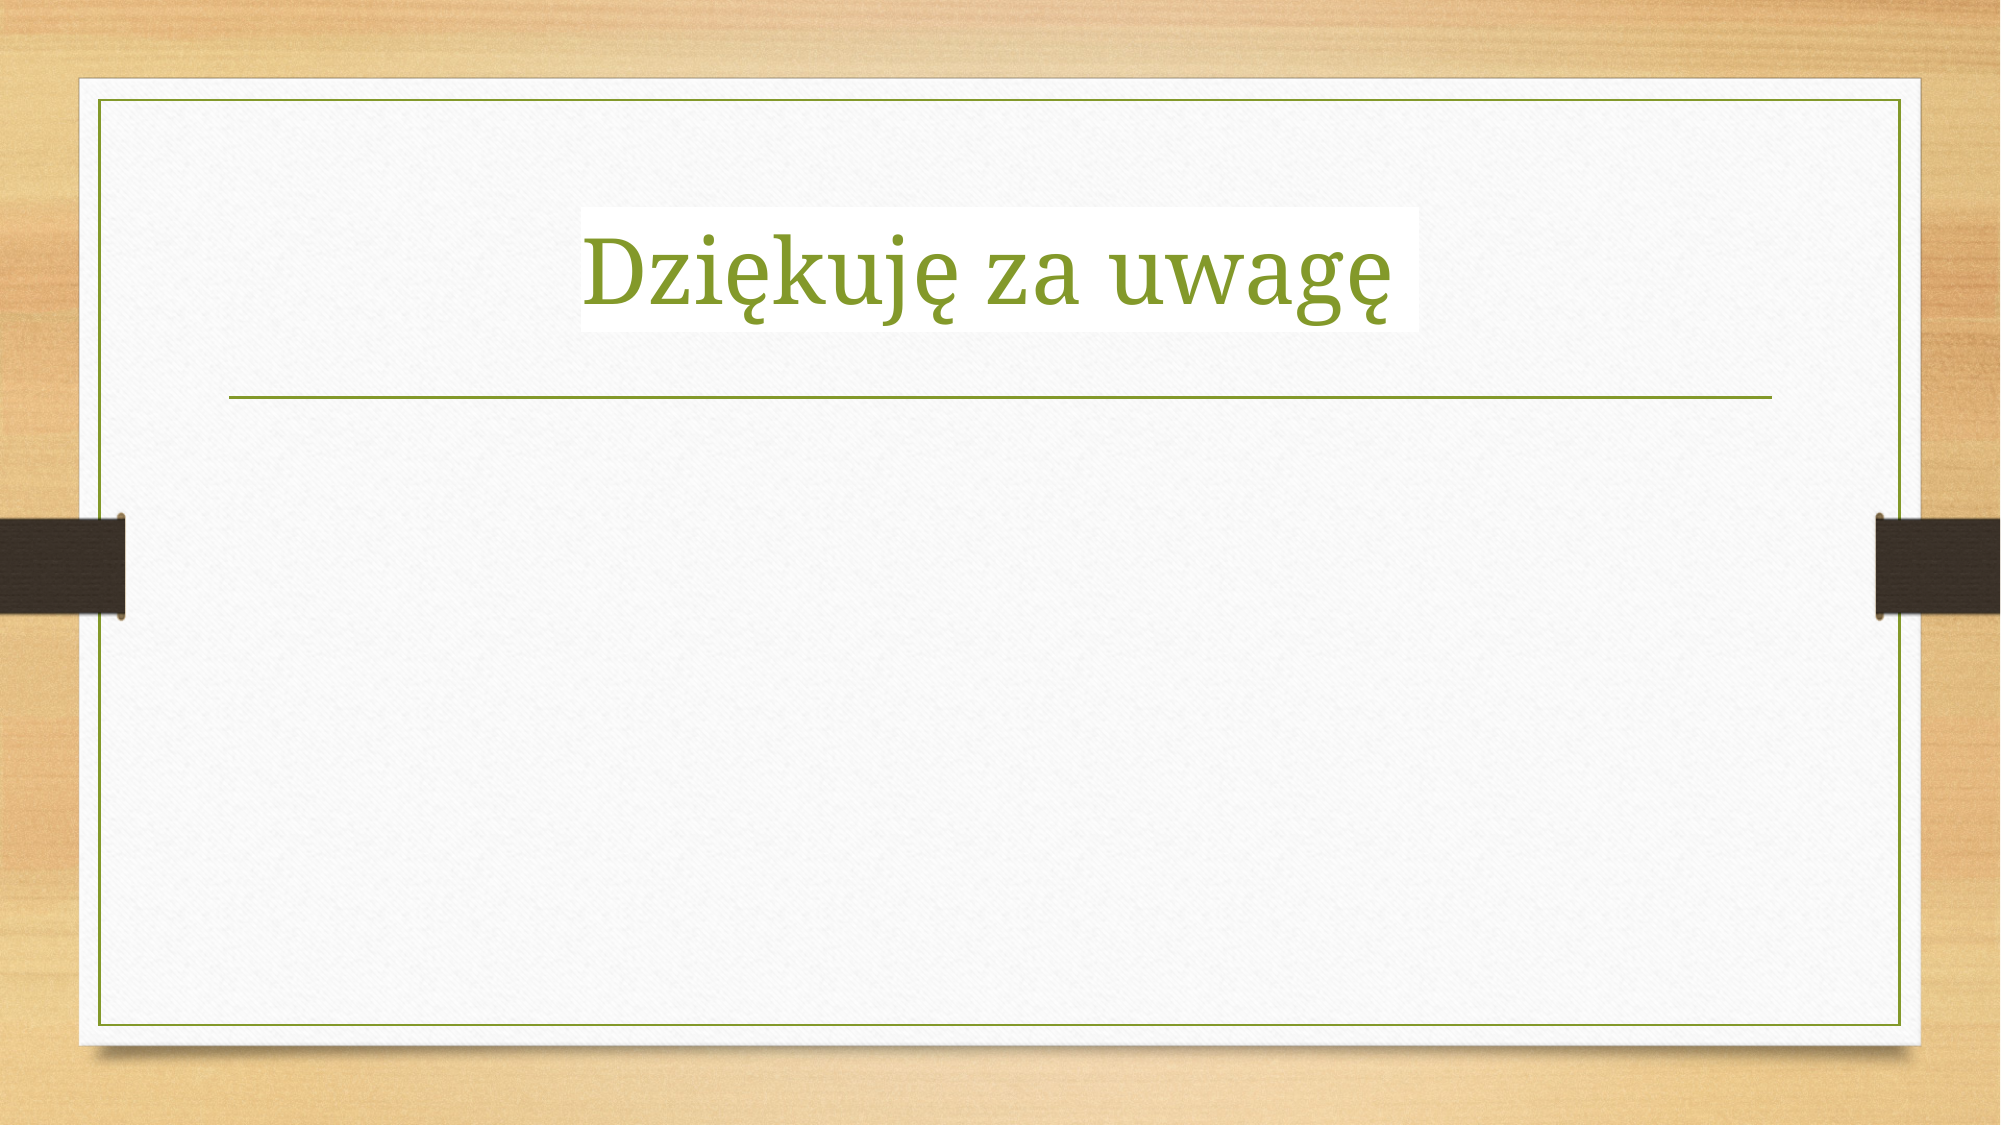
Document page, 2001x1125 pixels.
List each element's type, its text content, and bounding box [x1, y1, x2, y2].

title Dziękuję za uwagę [212, 161, 1788, 375]
picture [0, 0, 2001, 1125]
